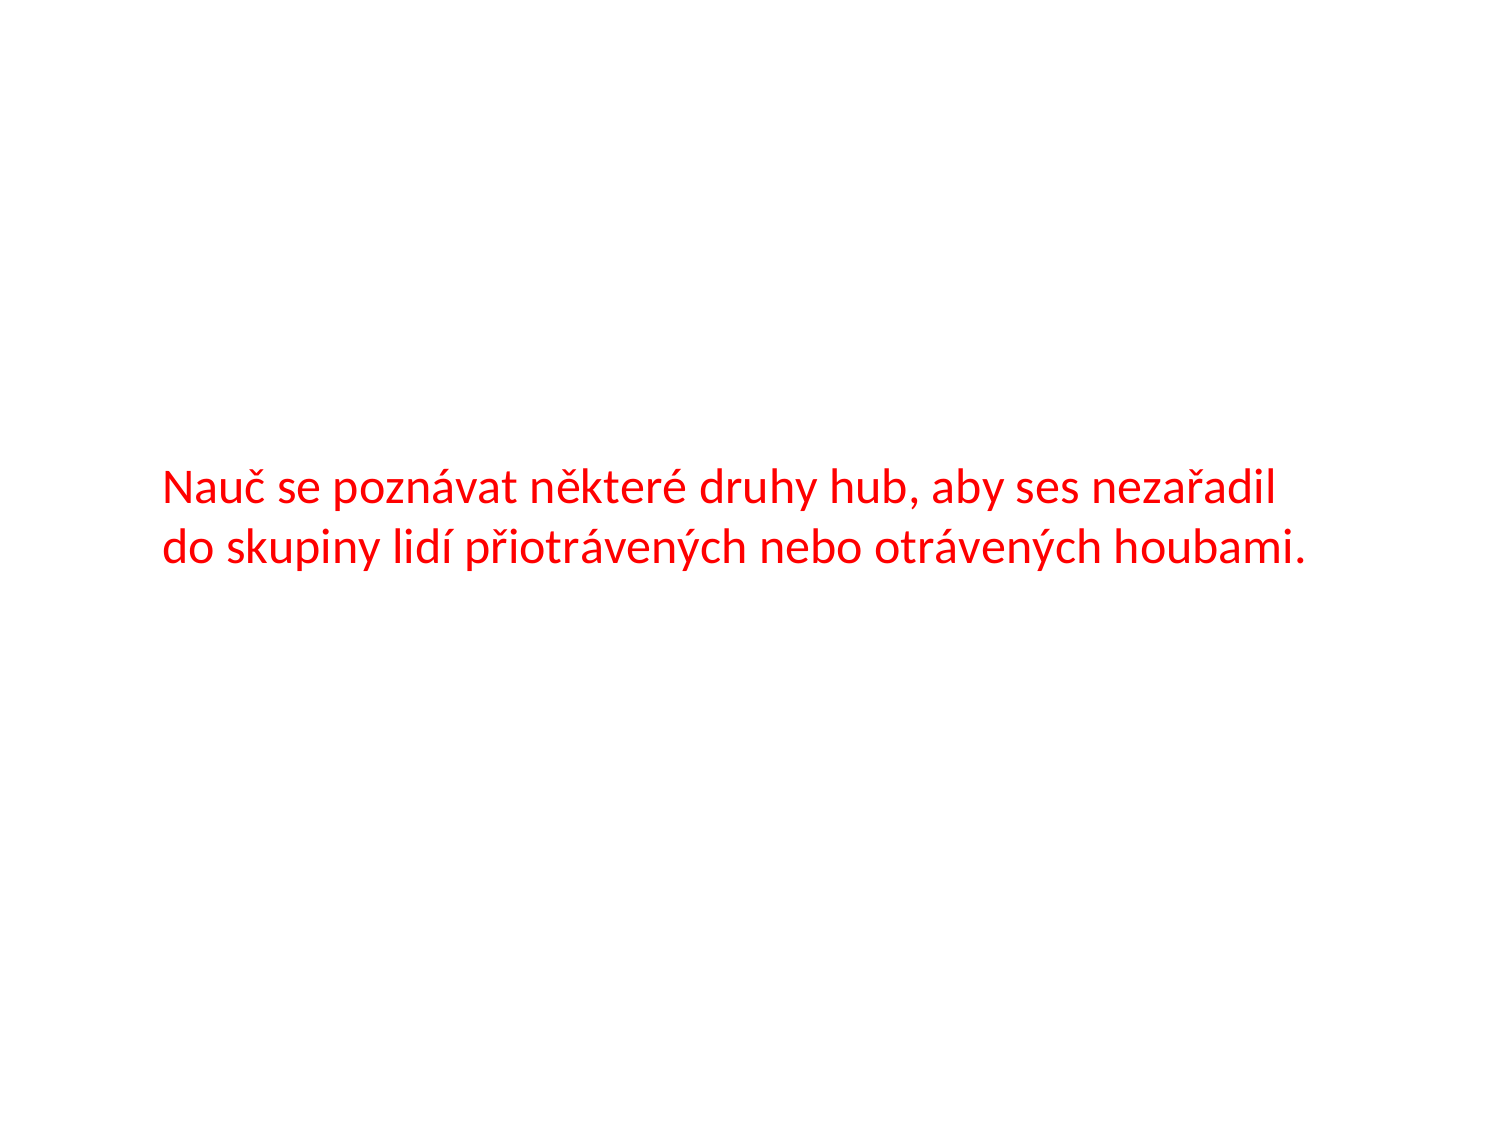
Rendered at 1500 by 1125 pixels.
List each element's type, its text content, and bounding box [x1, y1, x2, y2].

text_box Nauč se poznávat některé druhy hub, aby ses nezařadil do skupiny lidí přiotrávených nebo otrávených houbami. [147, 385, 1329, 581]
